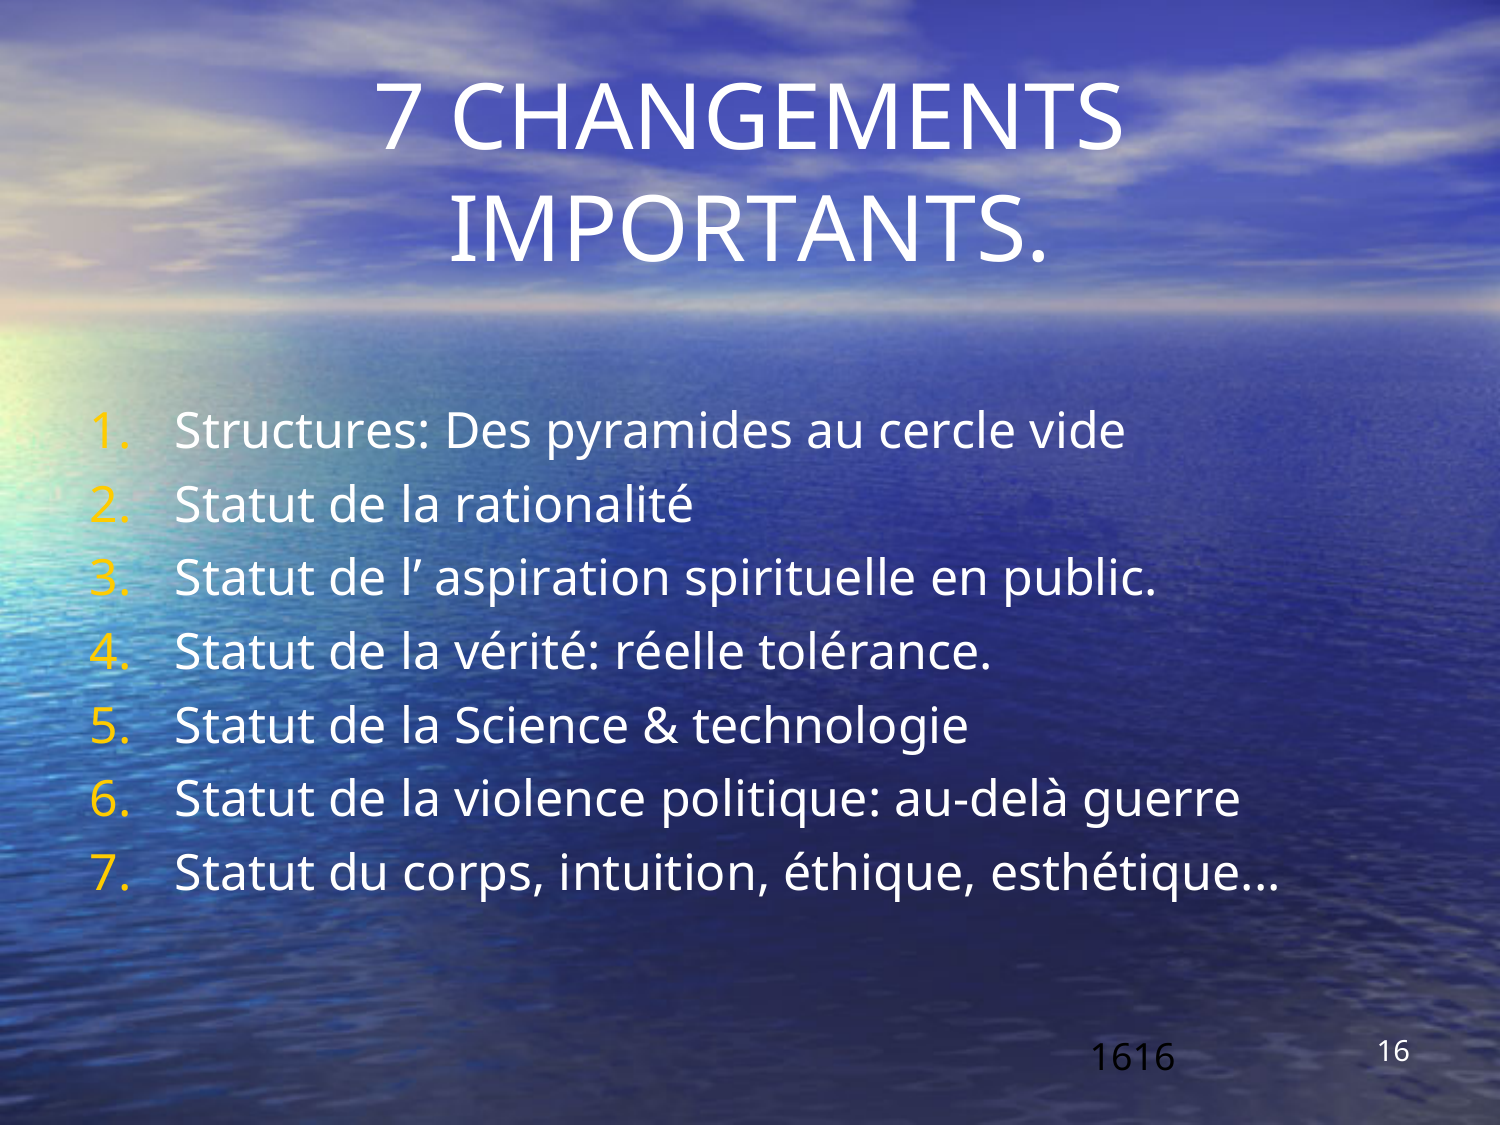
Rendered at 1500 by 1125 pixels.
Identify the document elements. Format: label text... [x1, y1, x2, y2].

text_box <numéro><numéro> [1074, 1024, 1425, 1103]
text_box Structures: Des pyramides au cercle vide Statut de la rationalité Statut de l’ aspiration spirituelle en public. Statut de la vérité: réelle tolérance. Statut de la Science & technologie Statut de la violence politique: au-delà guerre Statut du corps, intuition, éthique, esthétique... [75, 312, 1500, 988]
text_box 7 CHANGEMENTS IMPORTANTS. [75, 47, 1426, 276]
picture [0, 0, 1500, 1125]
